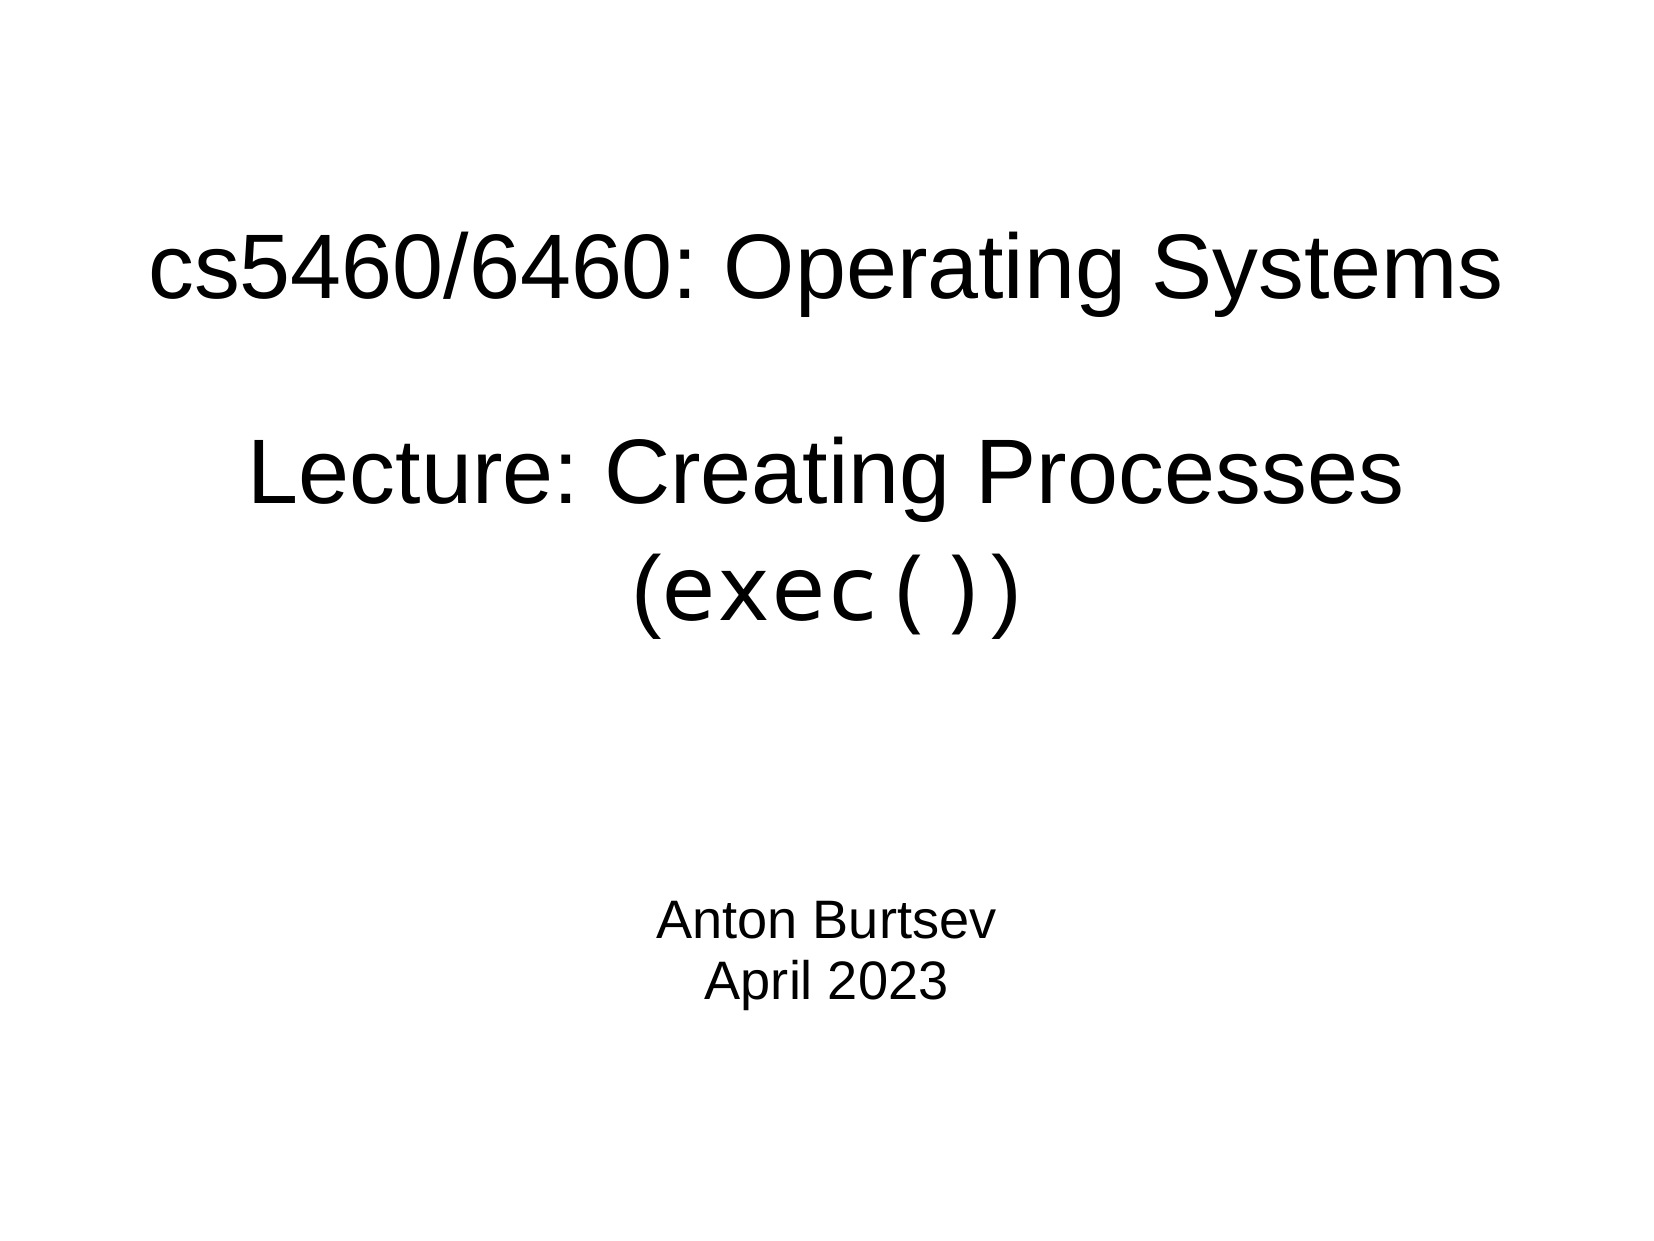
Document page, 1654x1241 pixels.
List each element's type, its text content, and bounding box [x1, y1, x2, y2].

title cs5460/6460: Operating Systems Lecture: Creating Processes (exec()) [82, 113, 1571, 637]
subtitle Anton Burtsev April 2023 [82, 637, 1571, 1109]
